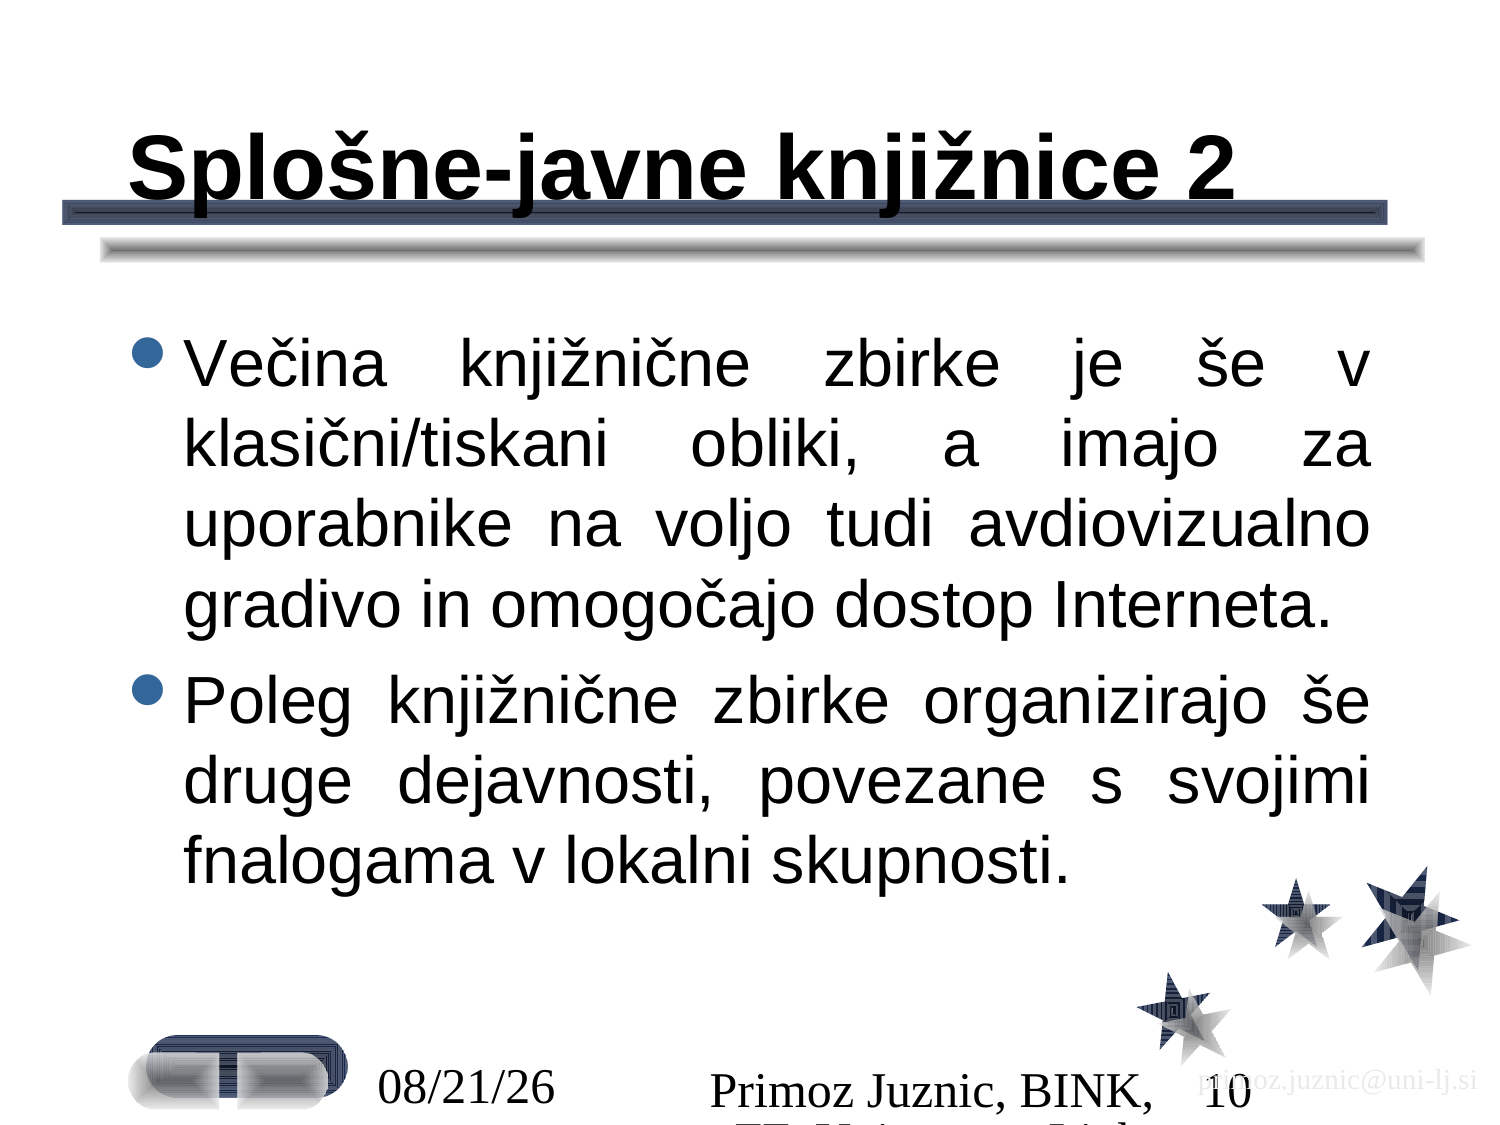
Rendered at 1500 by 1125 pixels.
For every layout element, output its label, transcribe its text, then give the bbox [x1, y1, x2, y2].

title Splošne-javne knjižnice 2 [112, 37, 1388, 225]
list Večina knjižnične zbirke je še v klasični/tiskani obliki, a imajo za uporabnike na voljo tudi avdiovizualno gradivo in omogočajo dostop Interneta. Poleg knjižnične zbirke organizirajo še druge dejavnosti, povezane s svojimi fnalogama v lokalni skupnosti. [112, 312, 1388, 988]
